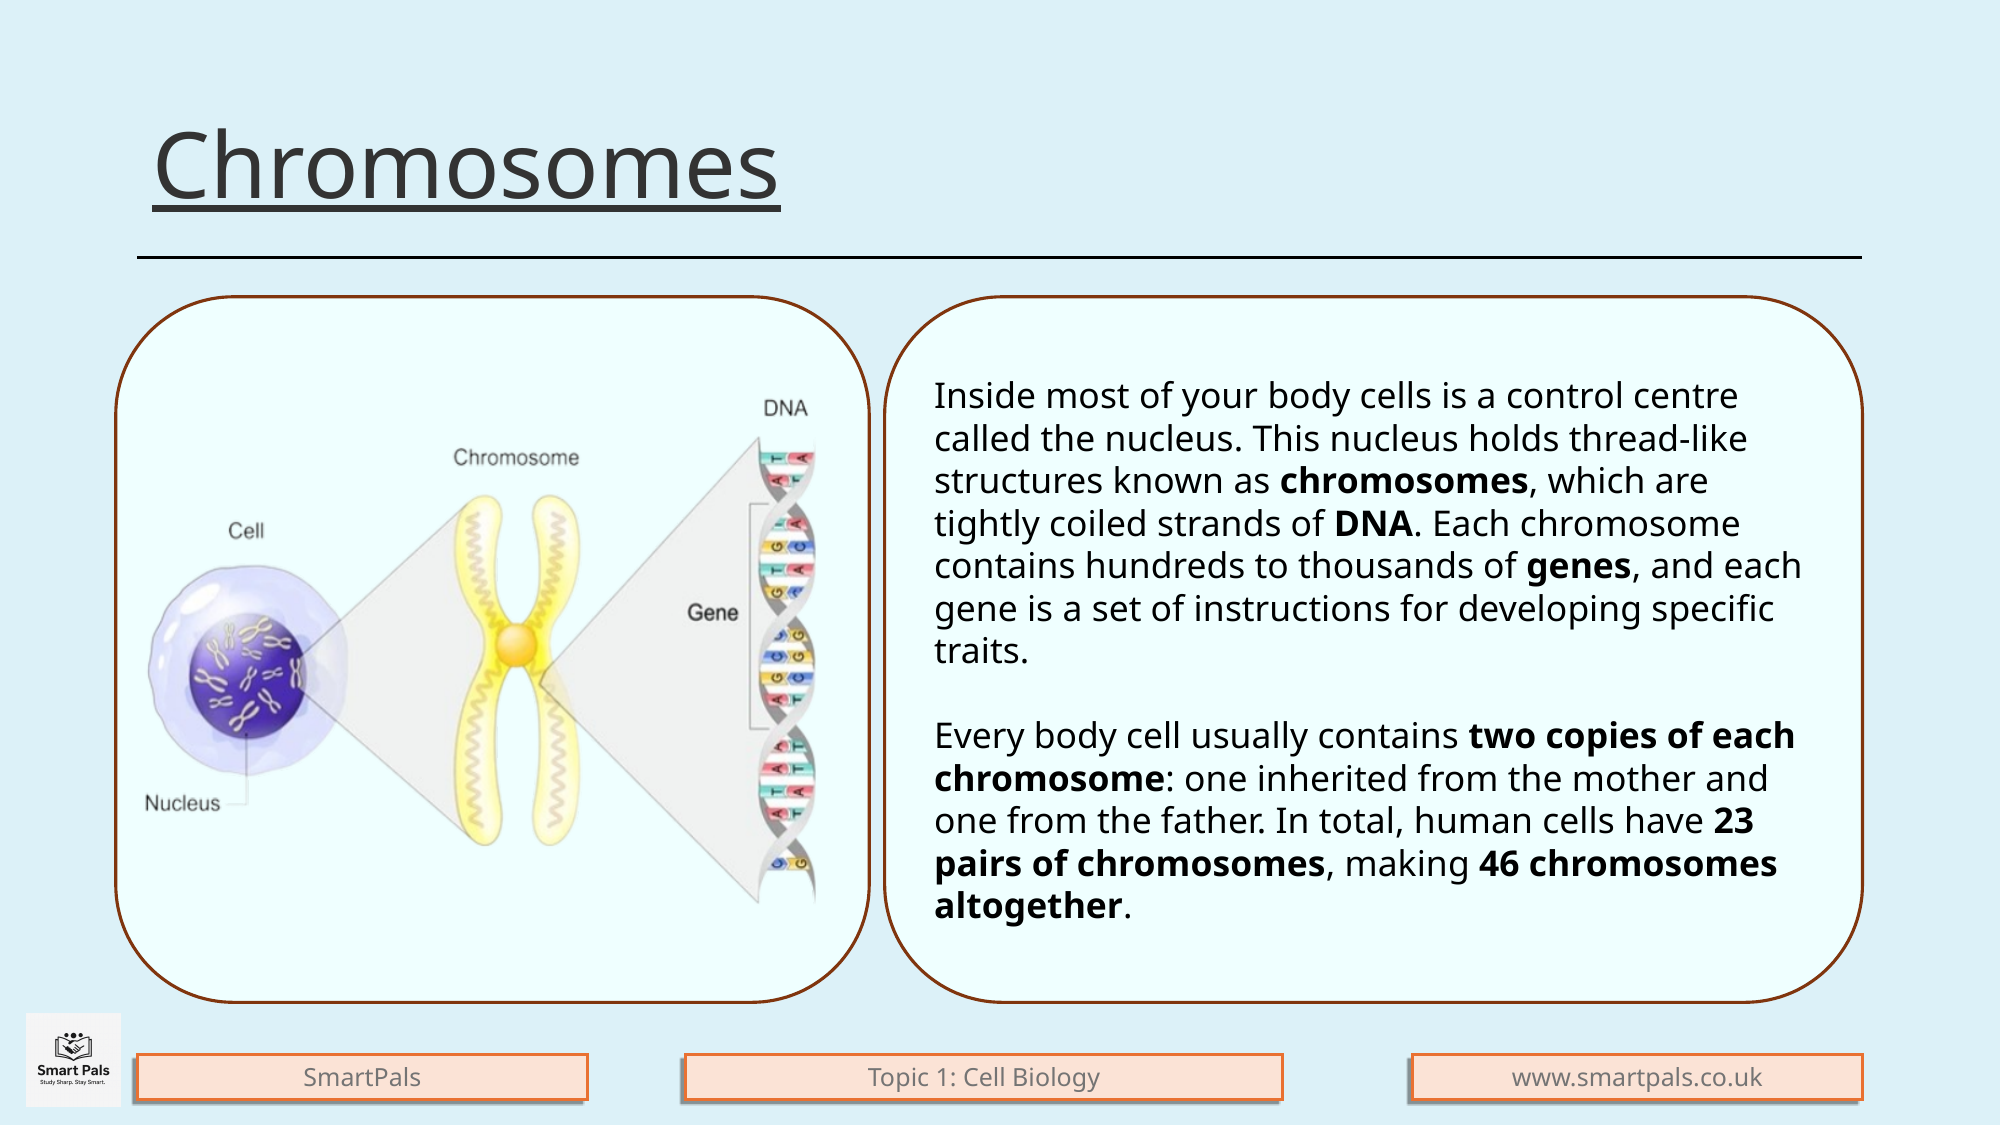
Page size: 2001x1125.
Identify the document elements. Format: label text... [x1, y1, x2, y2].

picture [78, 348, 885, 952]
title Chromosomes [137, 59, 1863, 278]
text_box [136, 952, 849, 1003]
text_box [136, 296, 849, 348]
text_box Inside most of your body cells is a control centre called the nucleus. This nucleus holds thread-like structures known as chromosomes, which are tightly coiled strands of DNA. Each chromosome contains hundreds to thousands of genes, and each gene is a set of instructions for developing specific traits. Every body cell usually contains two copies of each chromosome: one inherited from the mother and one from the father. In total, human cells have 23 pairs of chromosomes, making 46 chromosomes altogether. [884, 296, 1863, 1003]
